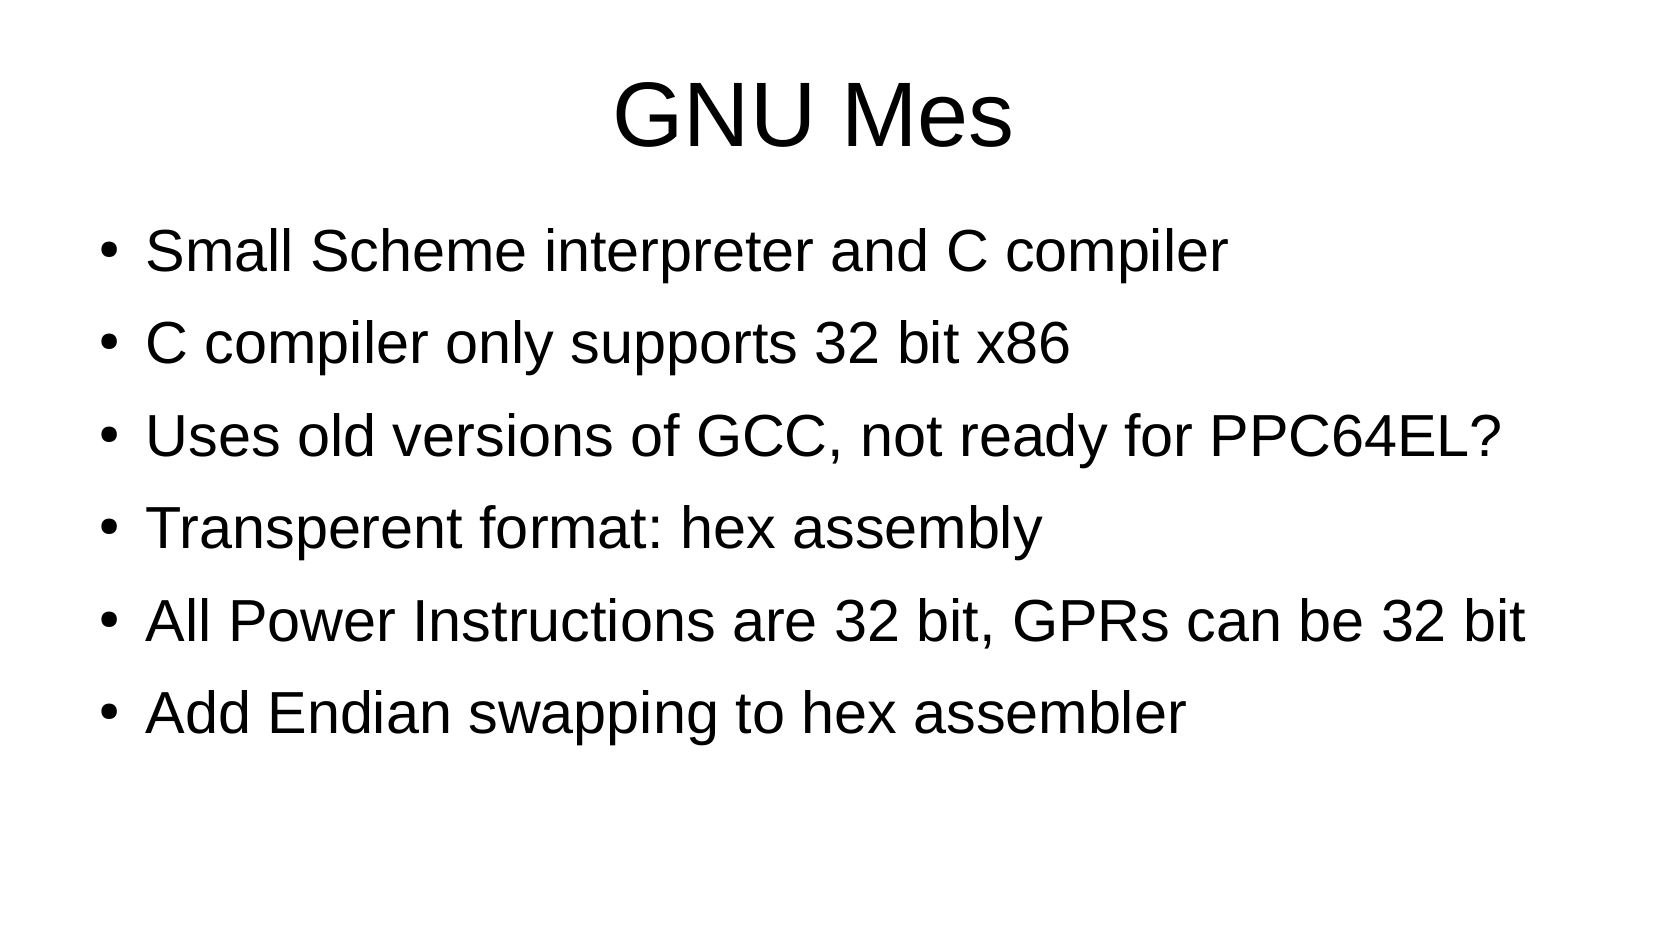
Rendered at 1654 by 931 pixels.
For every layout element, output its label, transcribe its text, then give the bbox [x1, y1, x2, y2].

title GNU Mes [82, 37, 1571, 193]
list Small Scheme interpreter and C compiler C compiler only supports 32 bit x86 Uses old versions of GCC, not ready for PPC64EL? Transperent format: hex assembly All Power Instructions are 32 bit, GPRs can be 32 bit Add Endian swapping to hex assembler [82, 217, 1571, 758]
